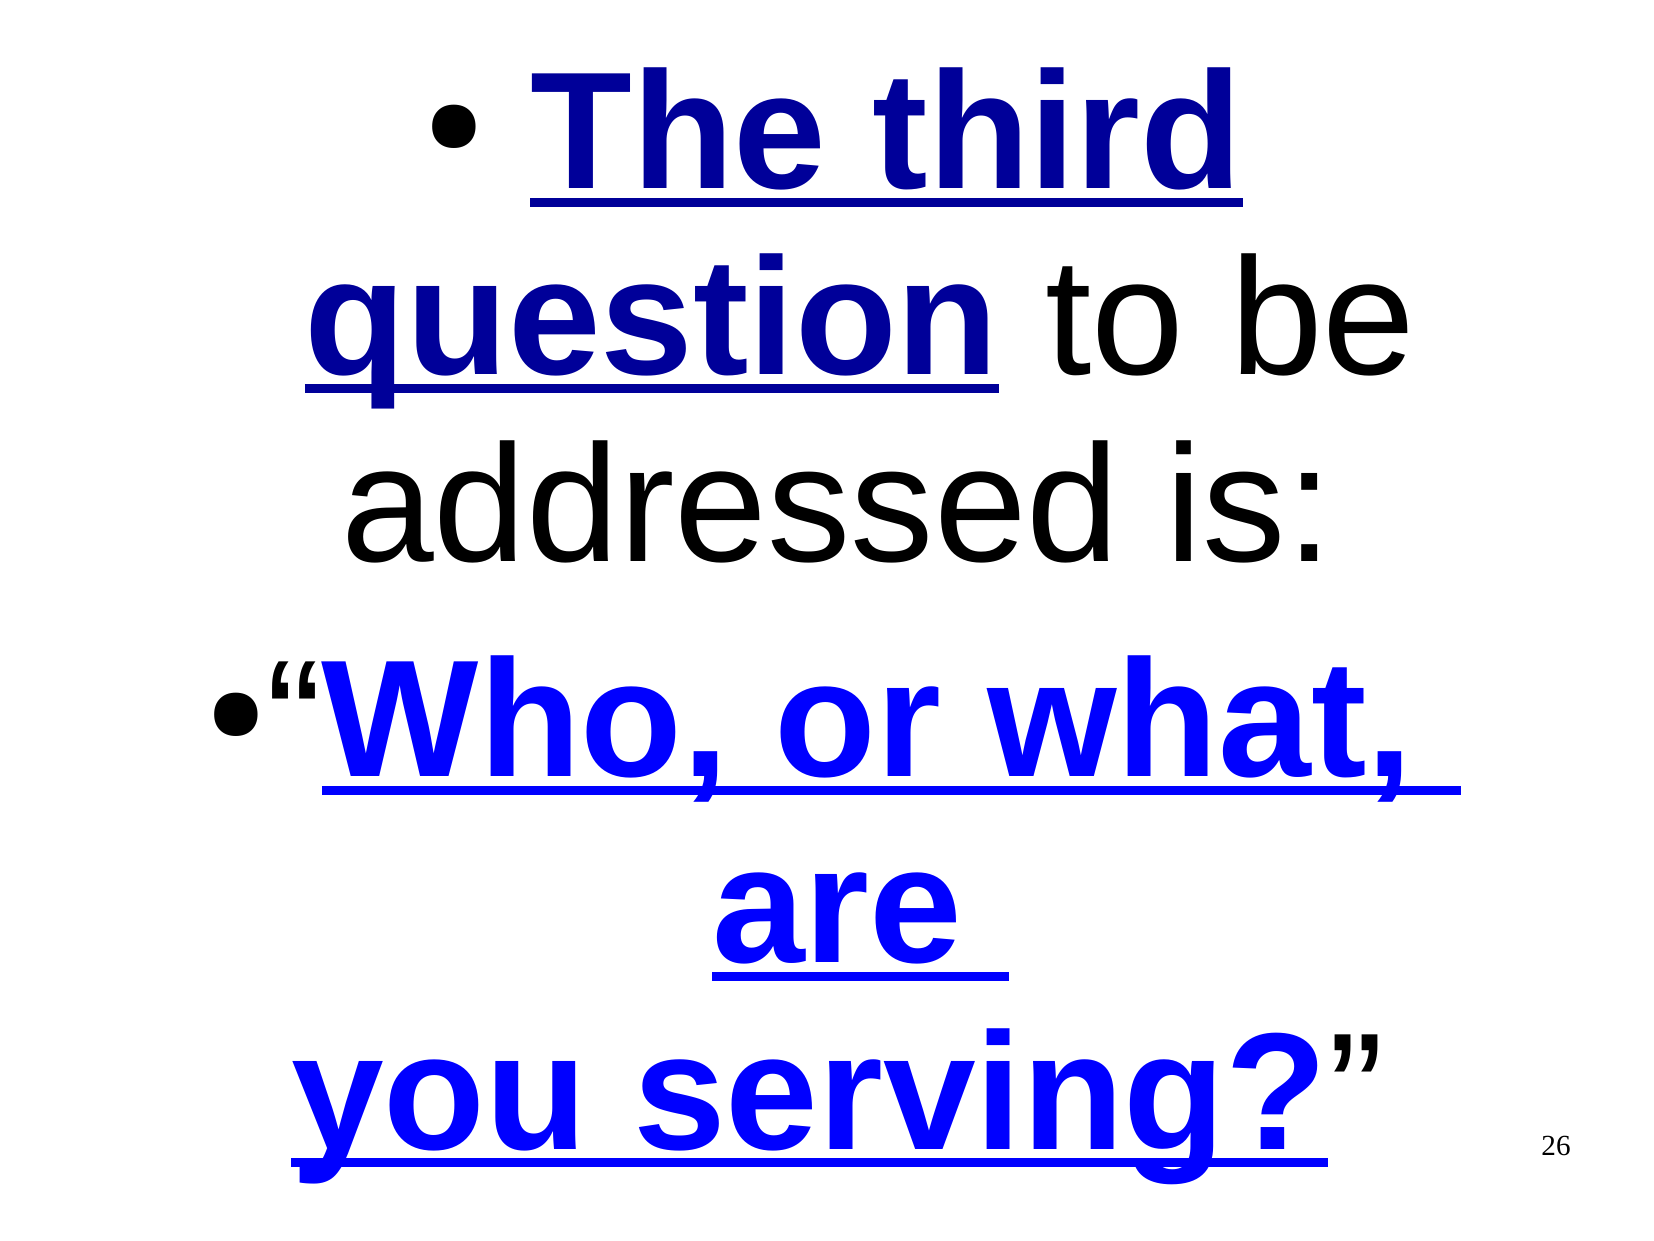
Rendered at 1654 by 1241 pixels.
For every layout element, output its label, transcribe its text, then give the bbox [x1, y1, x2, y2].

list The third question to be addressed is: “Who, or what, are you serving?” [37, 37, 1613, 1238]
